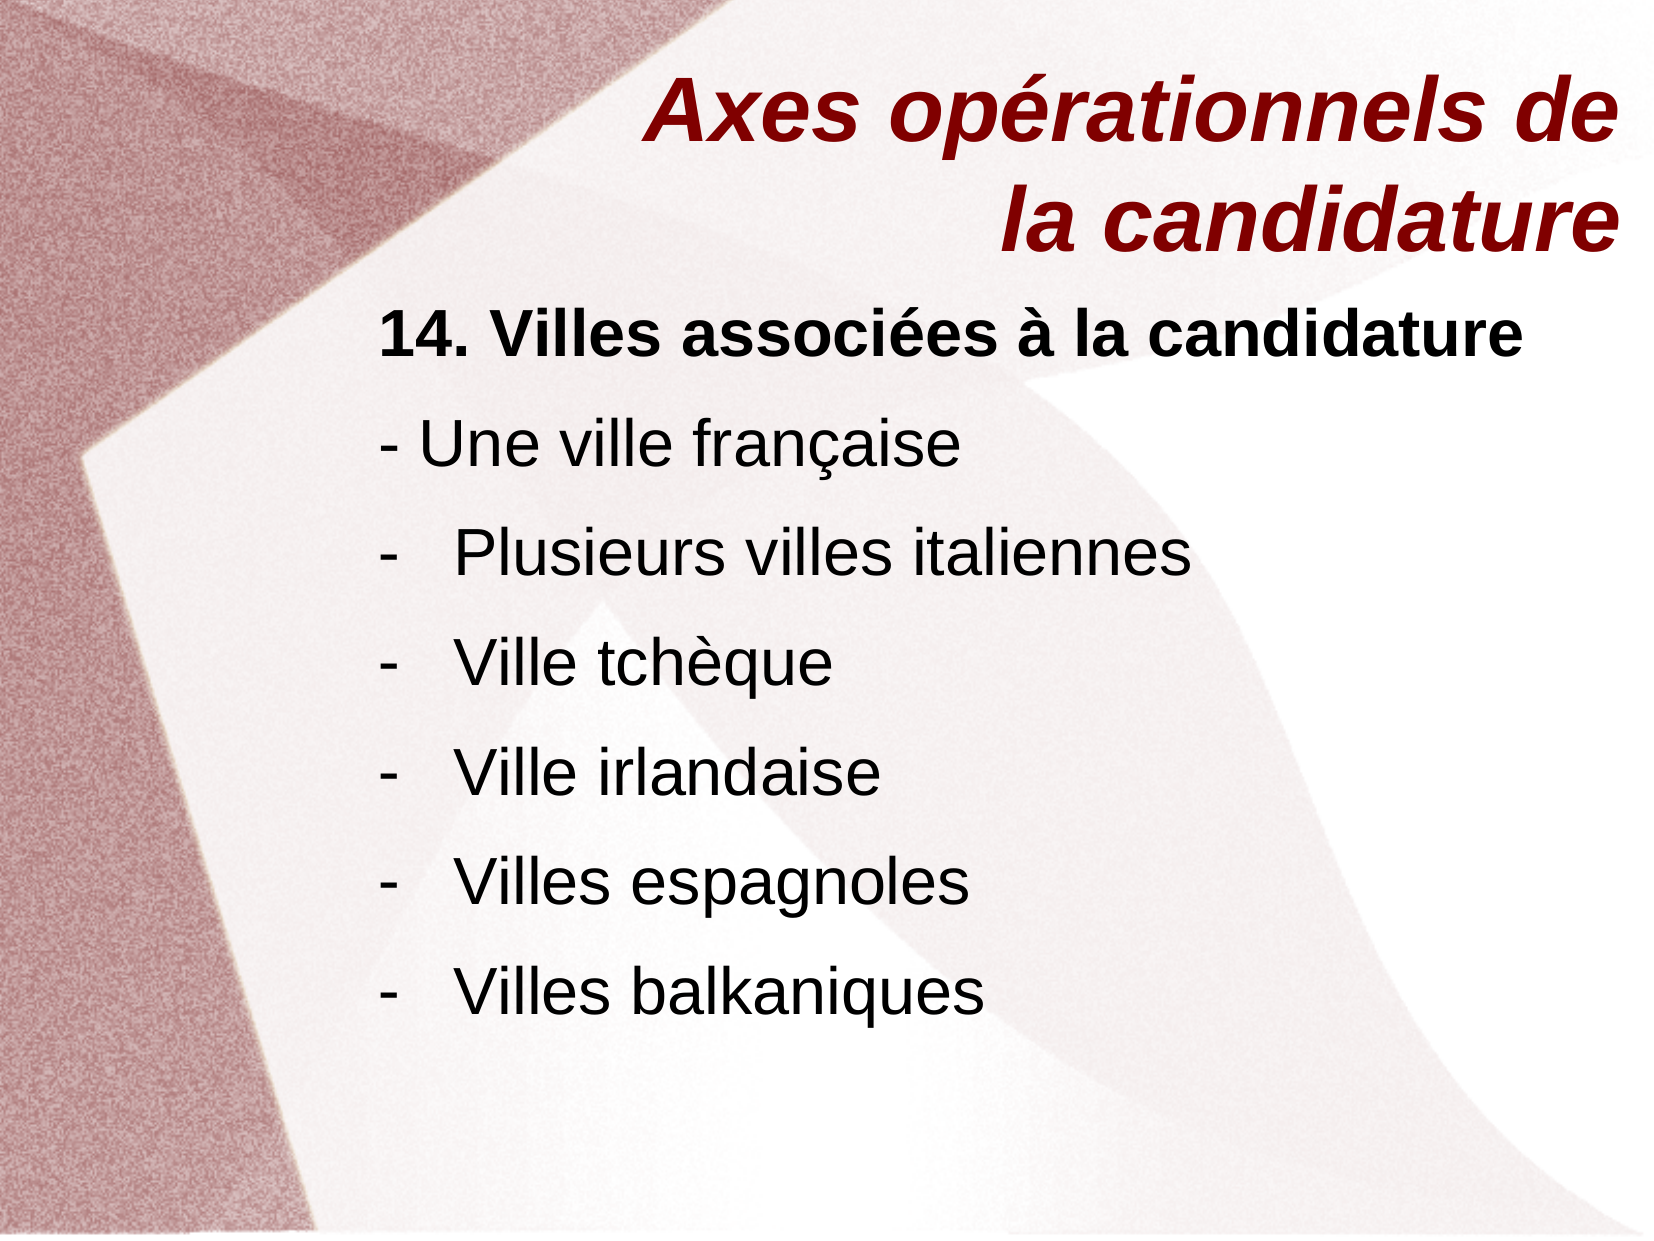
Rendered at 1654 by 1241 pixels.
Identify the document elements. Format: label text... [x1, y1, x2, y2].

title Axes opérationnels de la candidature [643, 49, 1654, 257]
list 14. Villes associées à la candidature - Une ville française Plusieurs villes italiennes Ville tchèque Ville irlandaise Villes espagnoles Villes balkaniques [378, 290, 1654, 1067]
